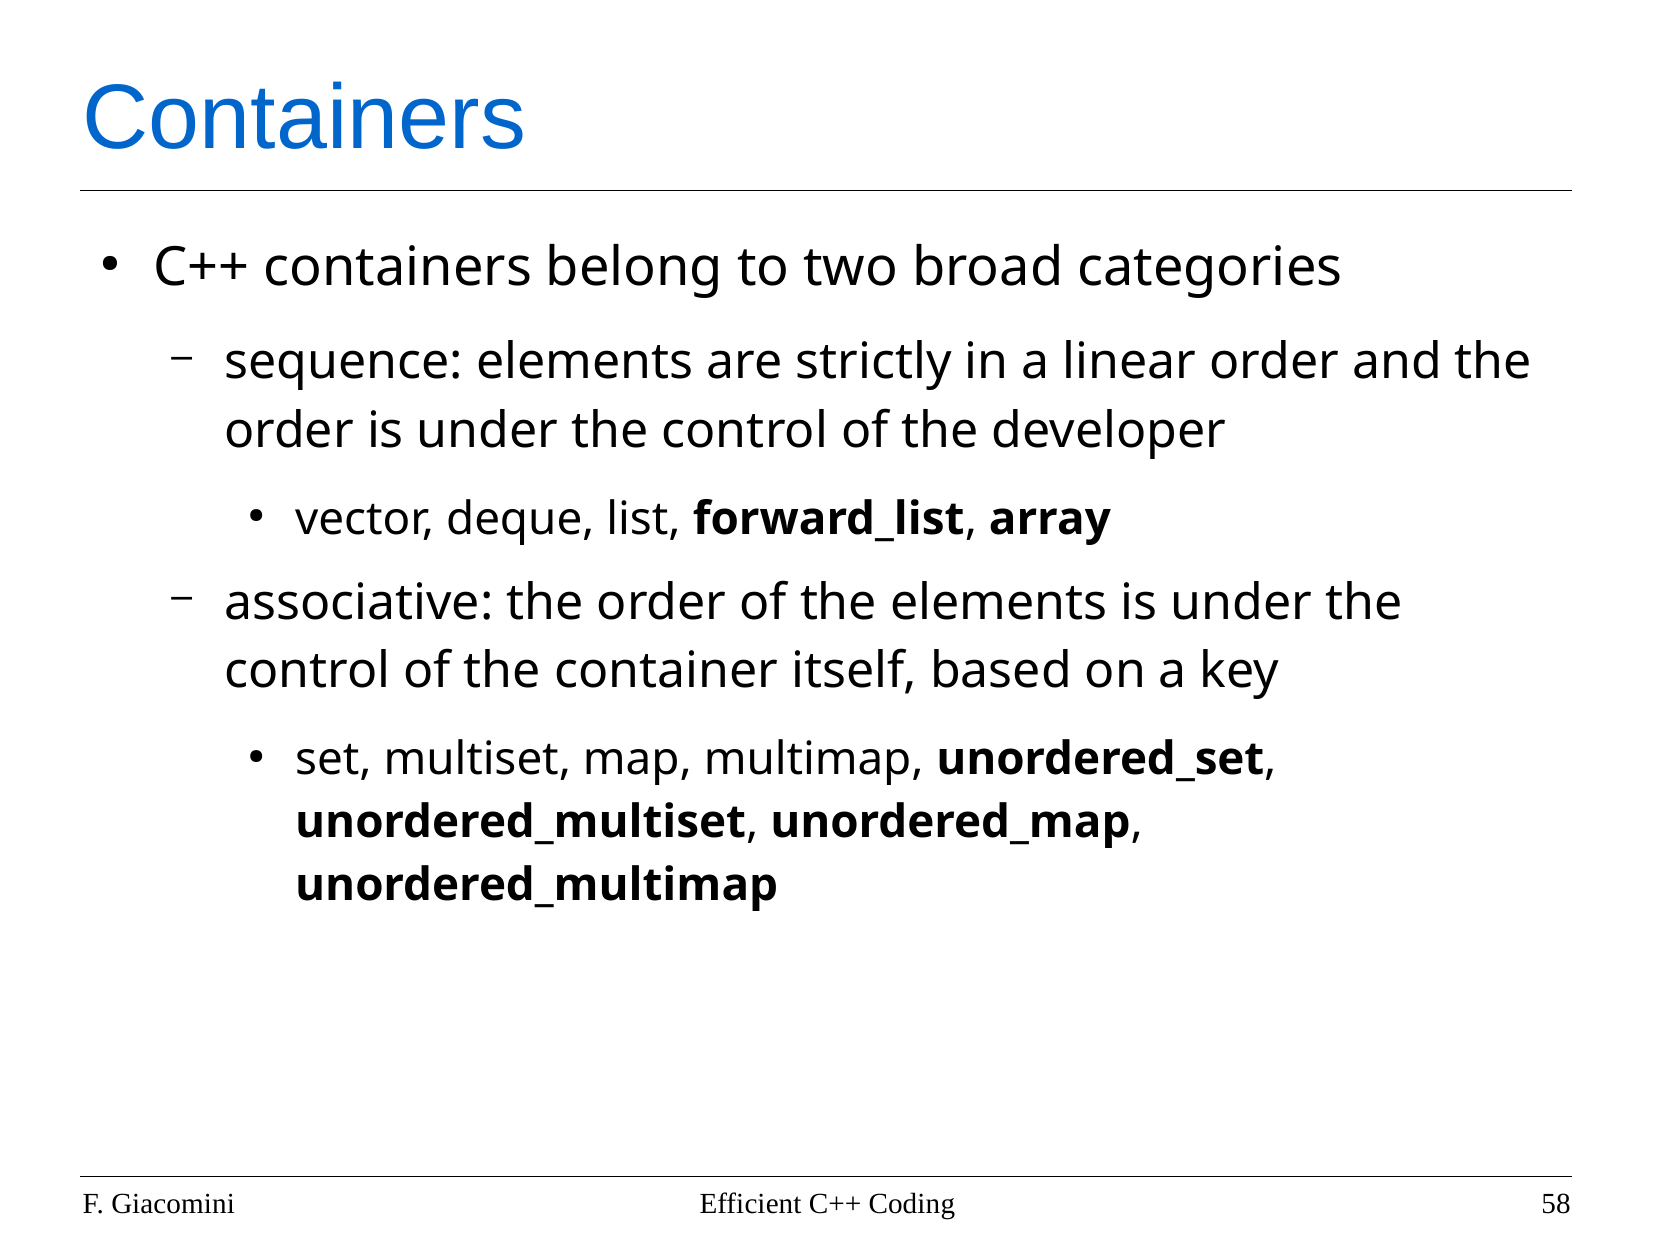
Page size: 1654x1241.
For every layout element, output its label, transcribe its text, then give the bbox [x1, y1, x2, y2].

list C++ containers belong to two broad categories sequence: elements are strictly in a linear order and the order is under the control of the developer vector, deque, list, forward_list, array associative: the order of the elements is under the control of the container itself, based on a key set, multiset, map, multimap, unordered_set, unordered_multiset, unordered_map, unordered_multimap [82, 227, 1571, 1149]
title Containers [82, 49, 1571, 184]
